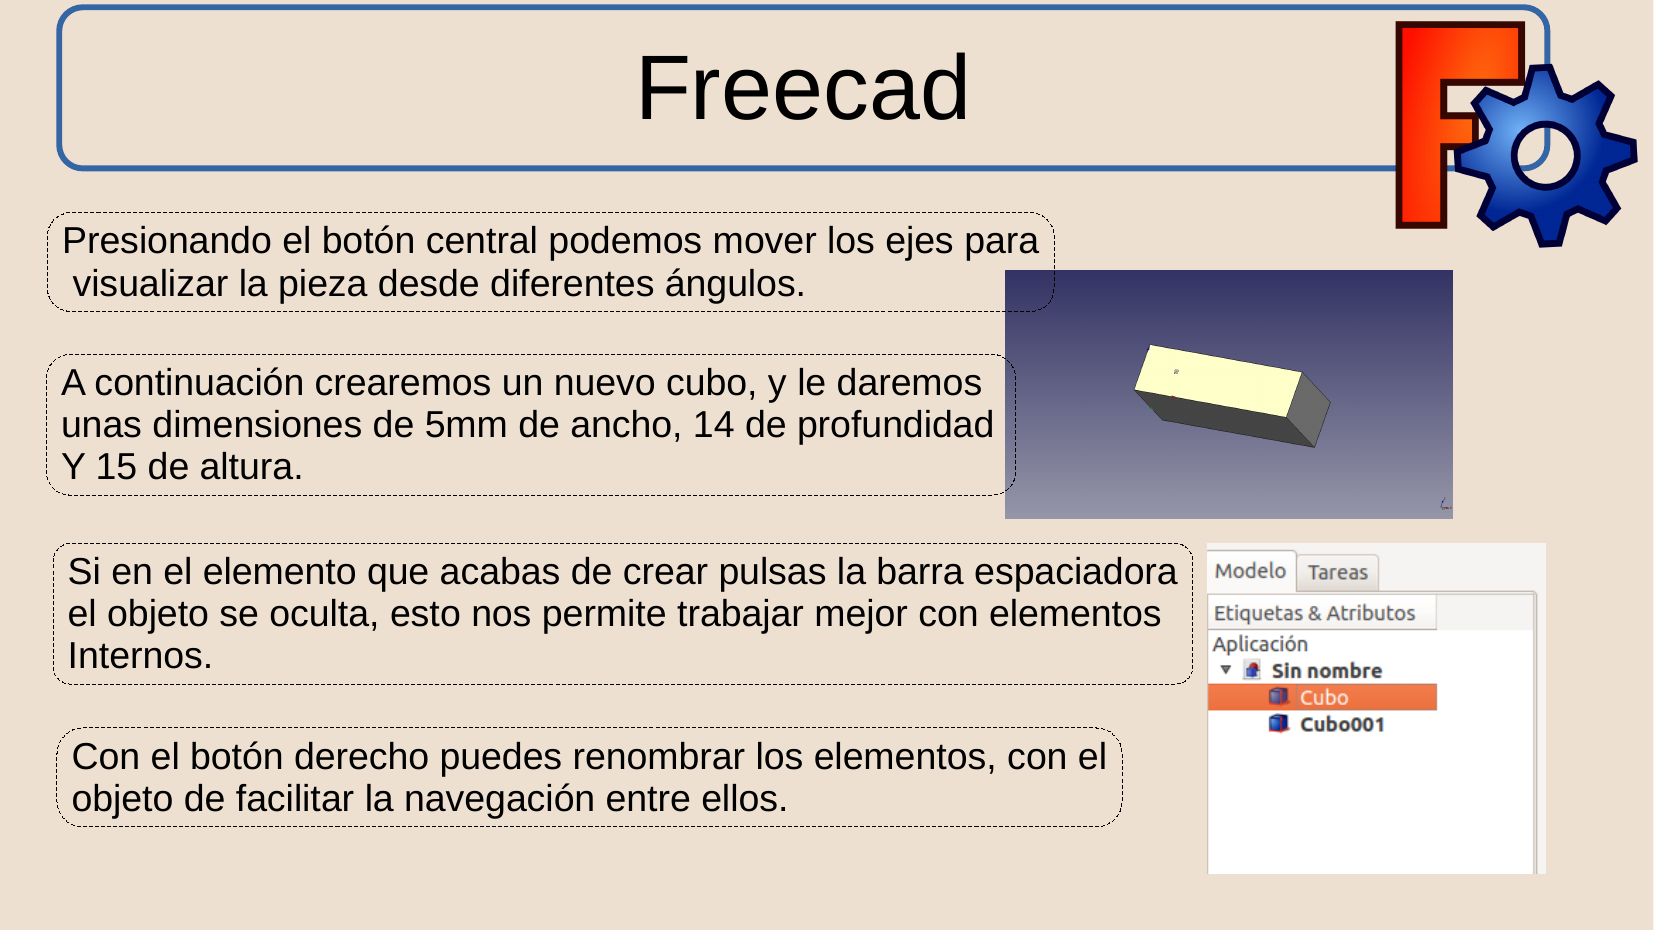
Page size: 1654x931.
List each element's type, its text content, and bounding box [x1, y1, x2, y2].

title Freecad [59, 7, 1382, 169]
text_box Si en el elemento que acabas de crear pulsas la barra espaciadora el objeto se oculta, esto nos permite trabajar mejor con elementos Internos. [53, 543, 1193, 685]
text_box A continuación crearemos un nuevo cubo, y le daremos unas dimensiones de 5mm de ancho, 14 de profundidad Y 15 de altura. [46, 354, 1016, 496]
picture [1005, 0, 1654, 519]
text_box Con el botón derecho puedes renombrar los elementos, con el objeto de facilitar la navegación entre ellos. [56, 727, 1123, 827]
text_box Presionando el botón central podemos mover los ejes para visualizar la pieza desde diferentes ángulos. [47, 212, 1055, 312]
picture [1207, 543, 1546, 875]
